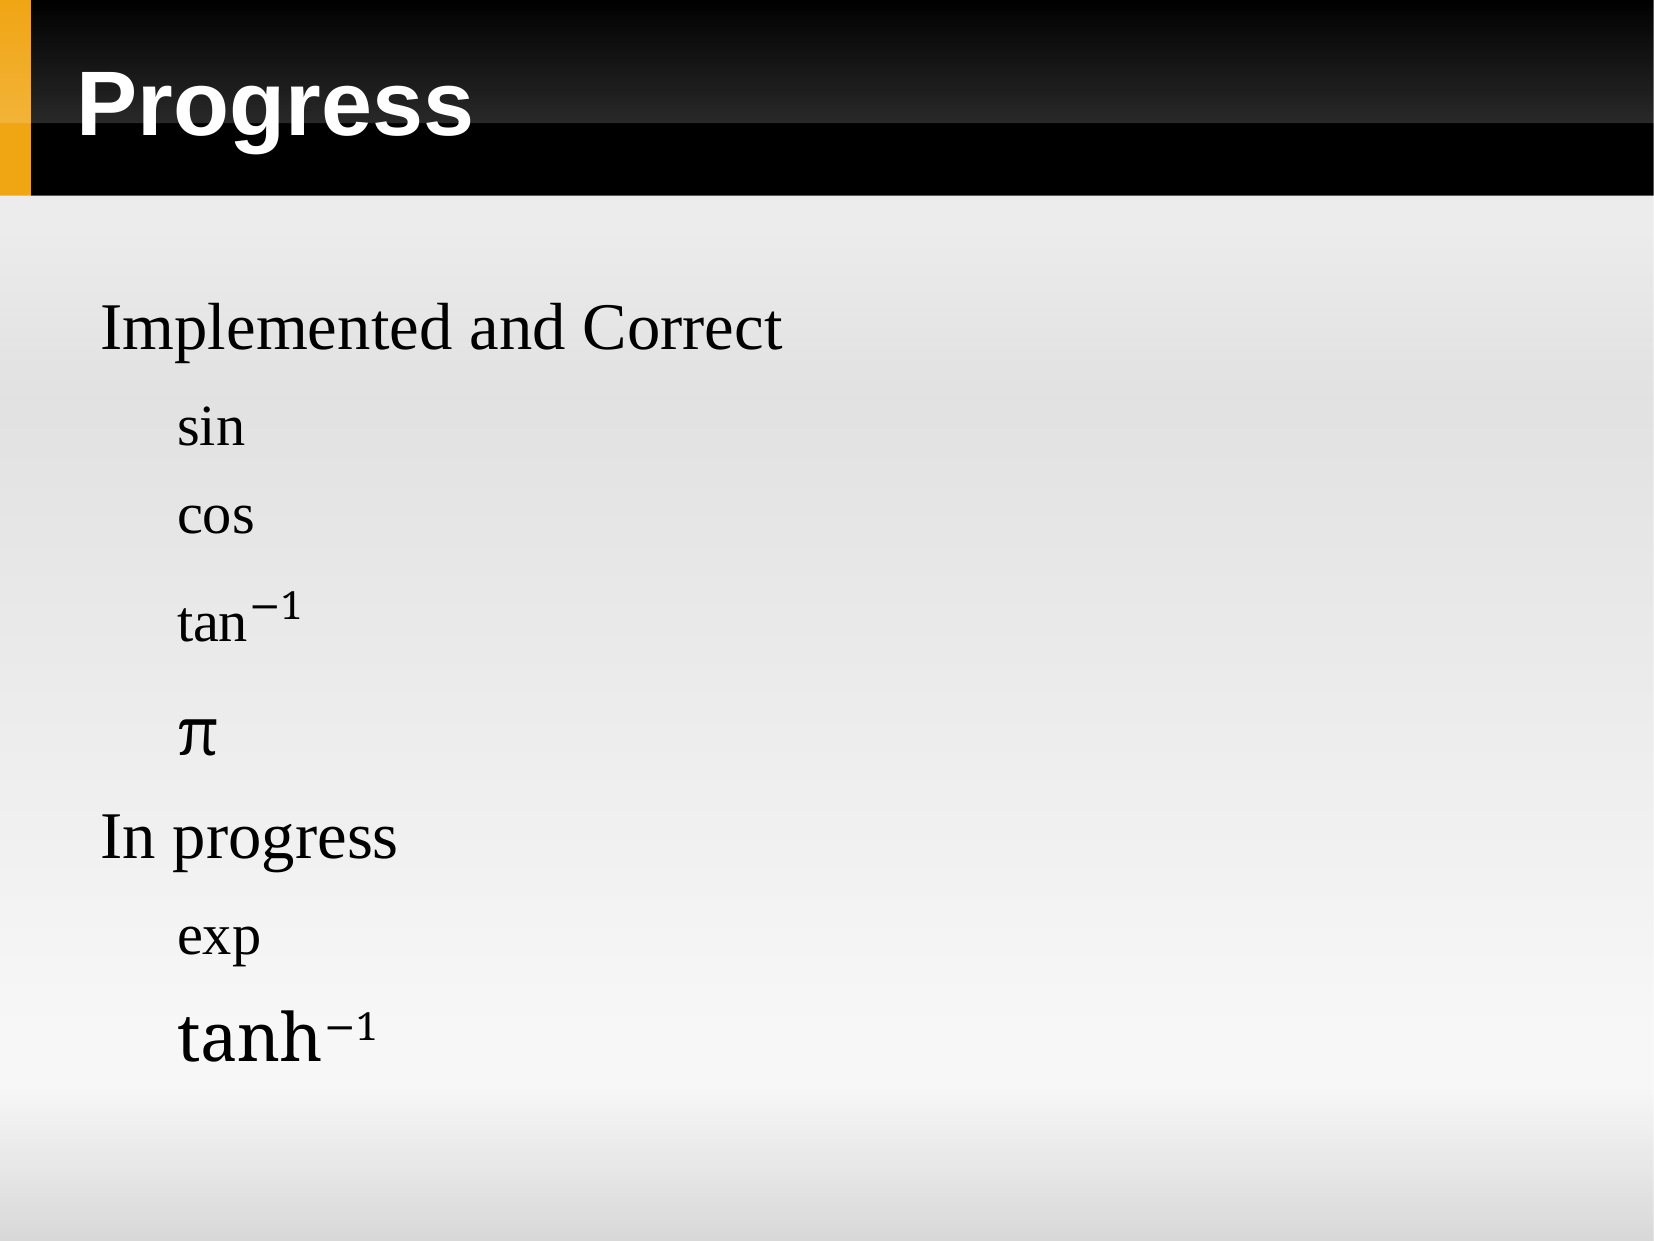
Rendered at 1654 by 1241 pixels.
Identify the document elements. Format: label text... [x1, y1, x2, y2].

title Progress [76, 7, 1565, 200]
picture [0, 0, 1654, 1241]
list Implemented and Correct sin cos tan−1 π In progress exp tanh−1 [82, 290, 1571, 1114]
